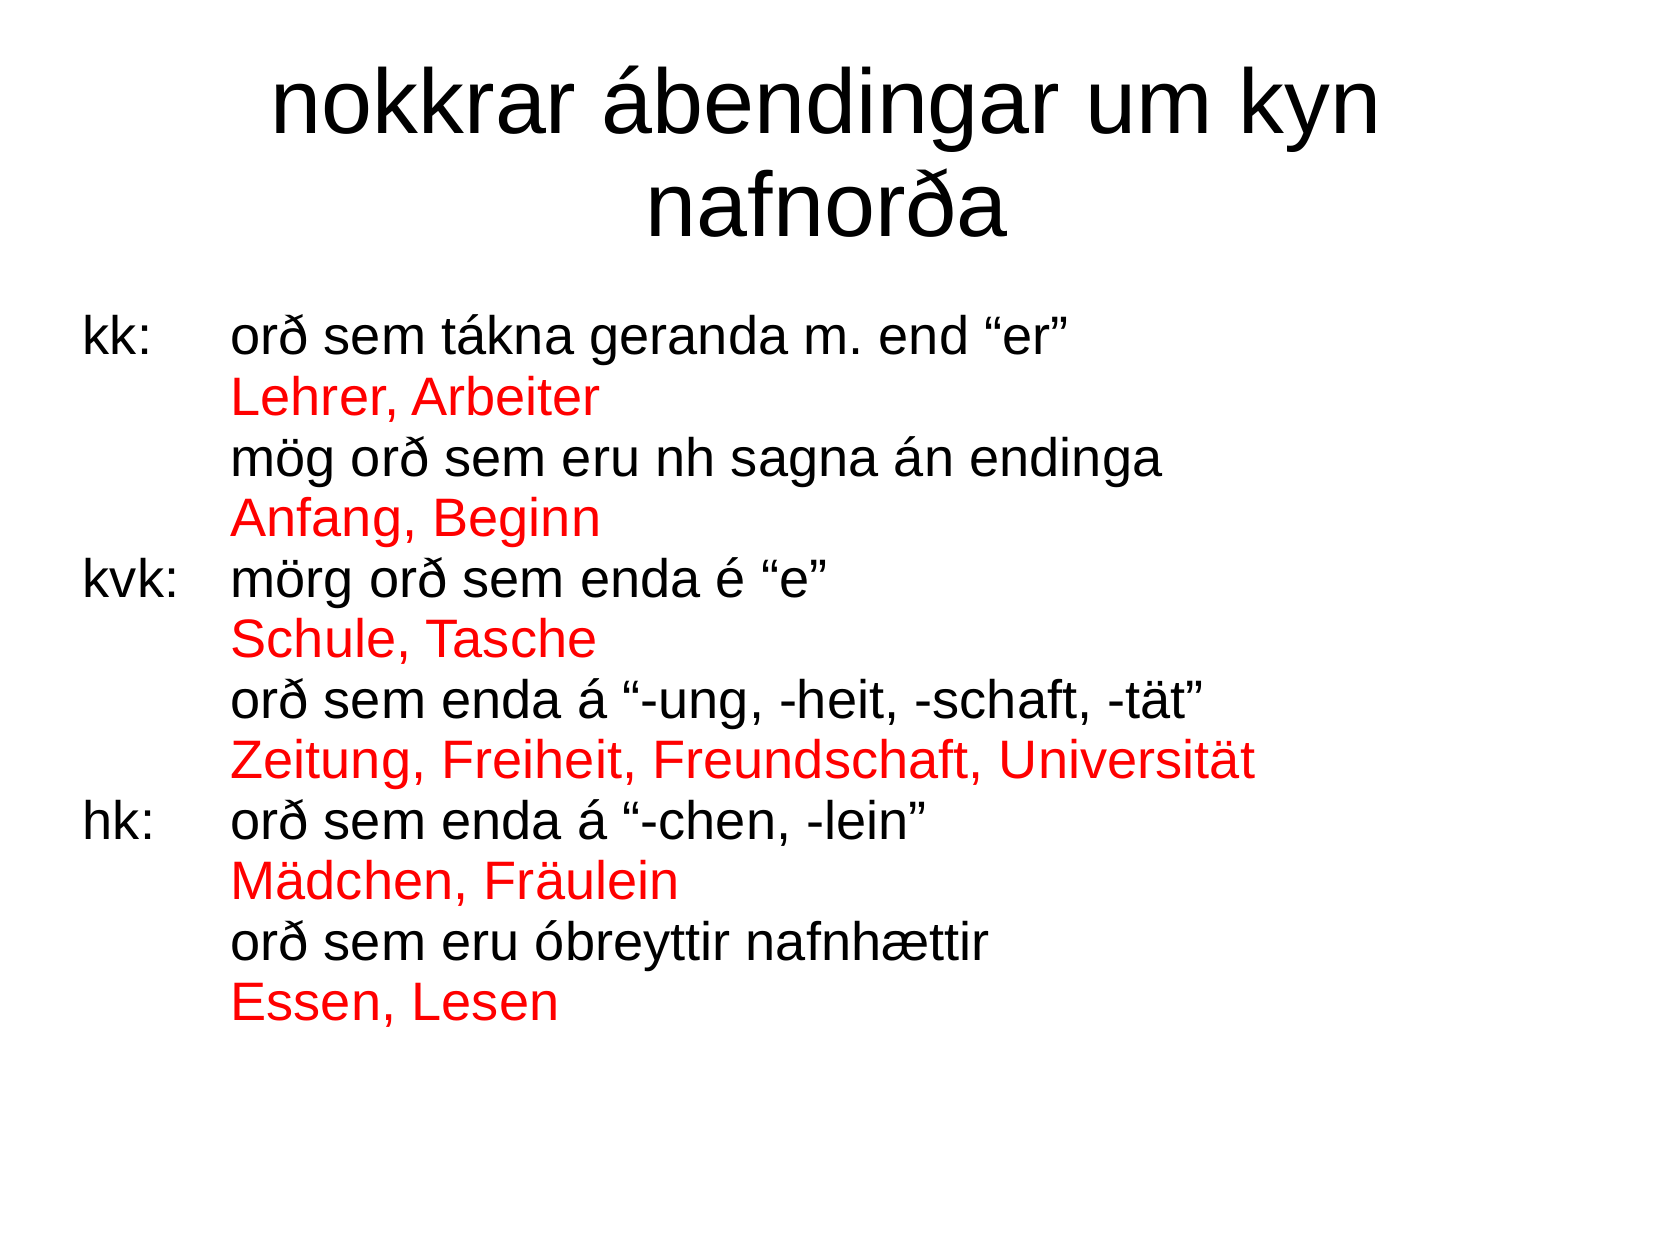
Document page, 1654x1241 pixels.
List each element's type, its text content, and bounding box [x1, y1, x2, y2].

subtitle kk: orð sem tákna geranda m. end “er” Lehrer, Arbeiter mög orð sem eru nh sagna án endinga Anfang, Beginn kvk: mörg orð sem enda é “e” Schule, Tasche orð sem enda á “-ung, -heit, -schaft, -tät” Zeitung, Freiheit, Freundschaft, Universität hk: orð sem enda á “-chen, -lein” Mädchen, Fräulein orð sem eru óbreyttir nafnhættir Essen, Lesen [82, 297, 1571, 1102]
title nokkrar ábendingar um kyn nafnorða [82, 50, 1571, 256]
